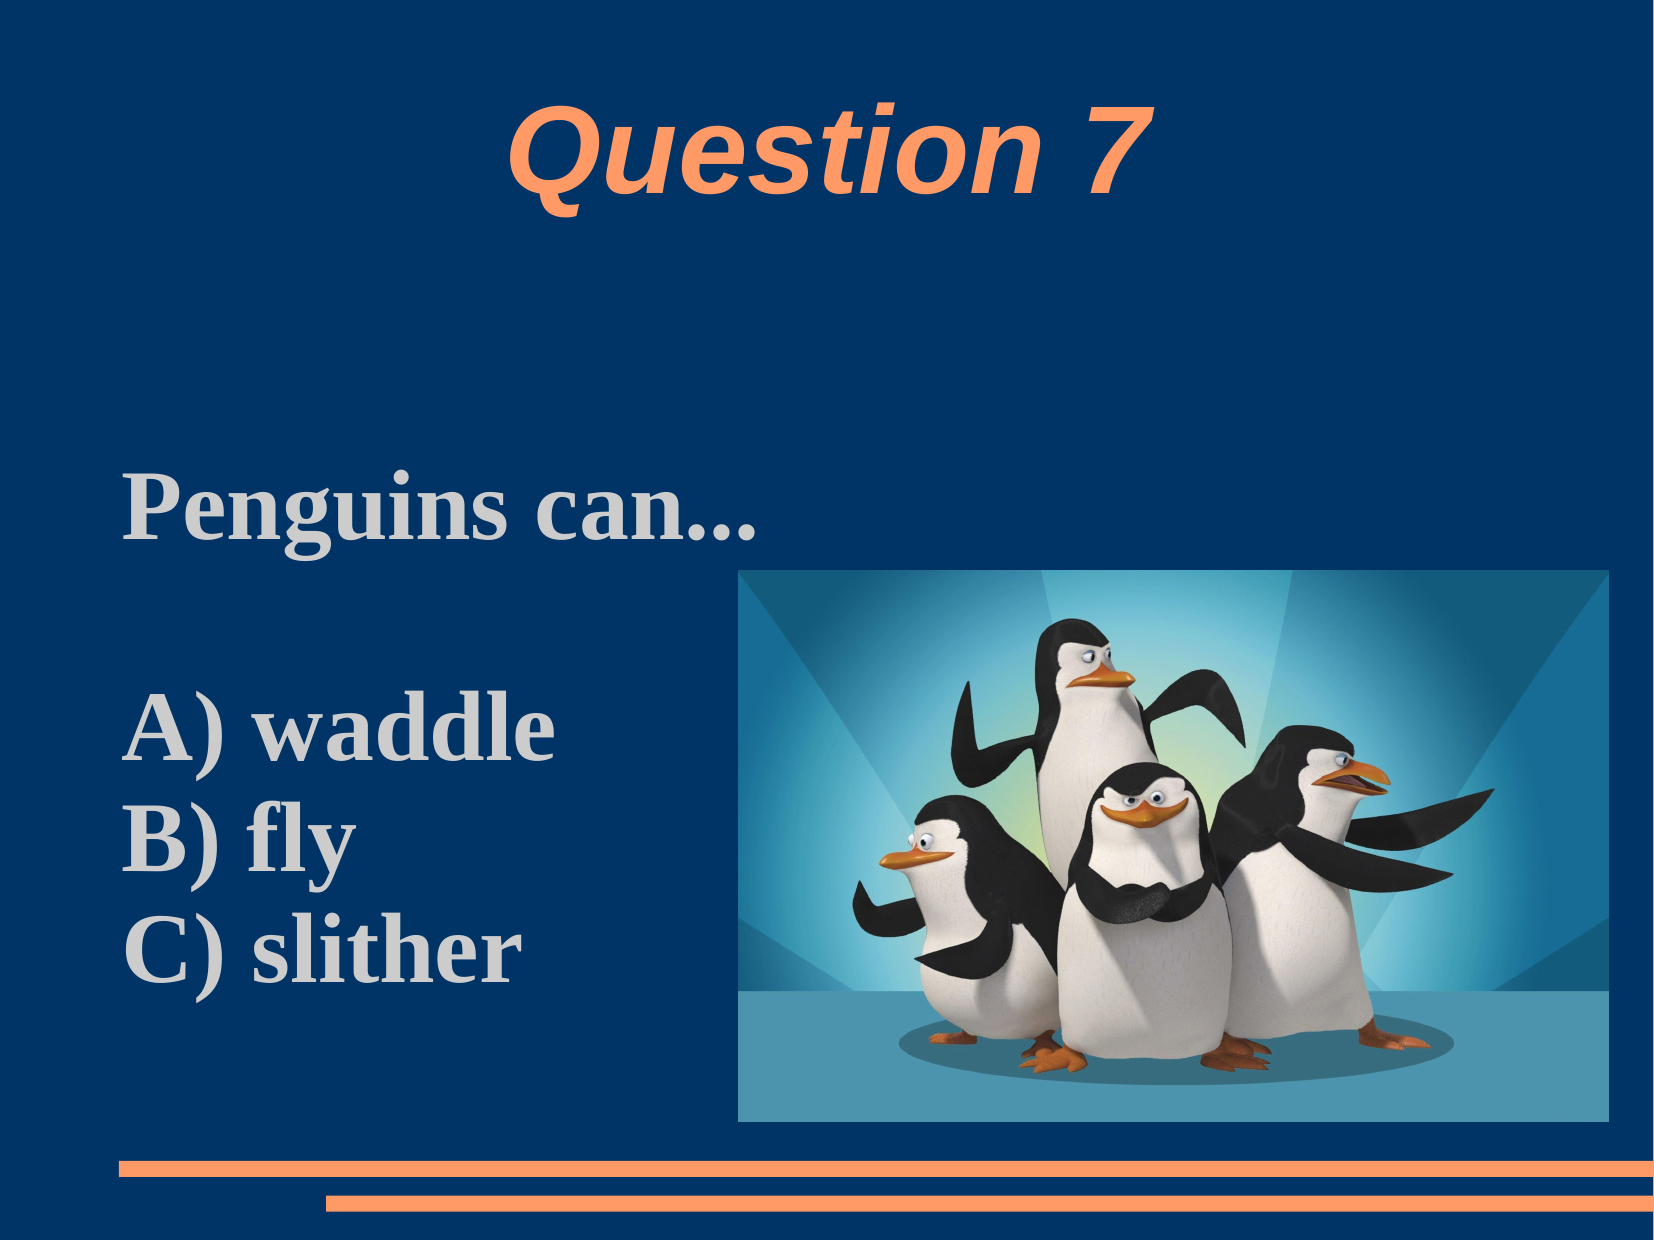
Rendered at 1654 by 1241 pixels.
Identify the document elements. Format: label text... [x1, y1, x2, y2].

title Question 7 [121, 46, 1534, 254]
subtitle Penguins can... A) waddle B) fly C) slither [121, 322, 1561, 1132]
picture [738, 570, 1609, 1123]
